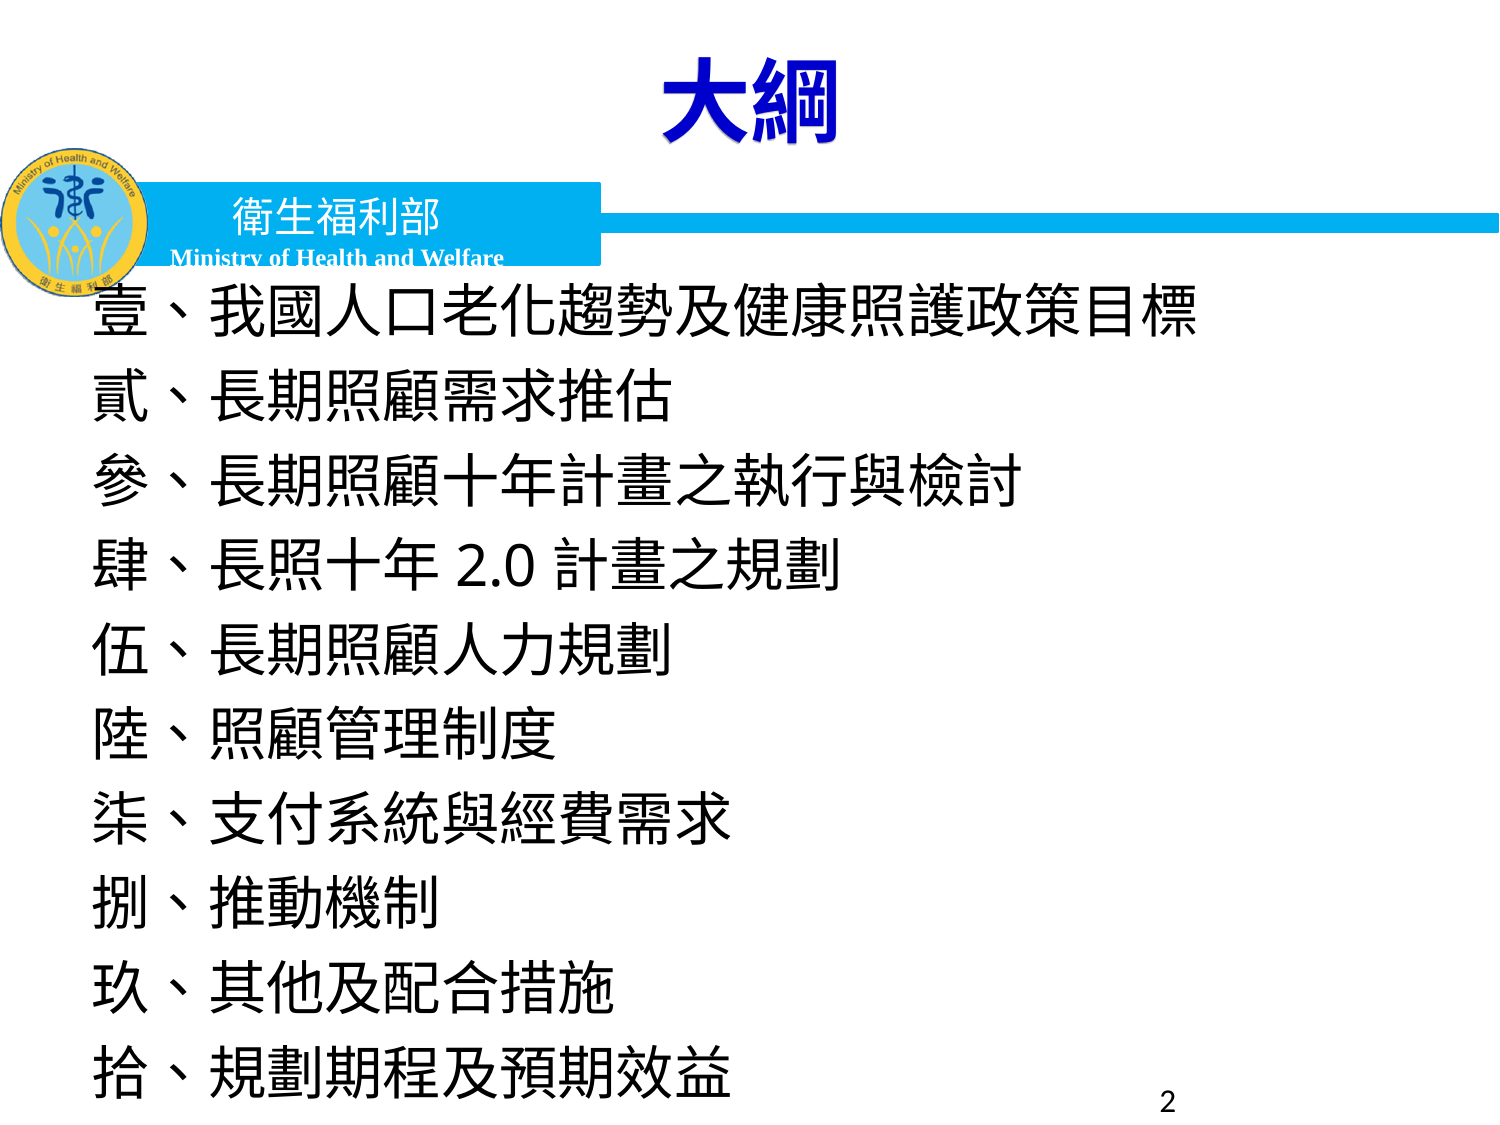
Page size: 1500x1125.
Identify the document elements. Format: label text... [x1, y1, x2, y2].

text_box 2 [1144, 1069, 1495, 1125]
text_box 壹、我國人口老化趨勢及健康照護政策目標 貳、長期照顧需求推估 參、長期照顧十年計畫之執行與檢討 肆、長照十年2.0計畫之規劃 伍、長期照顧人力規劃 陸、照顧管理制度 柒、支付系統與經費需求 捌、推動機制 玖、其他及配合措施 拾、規劃期程及預期效益 [76, 267, 1427, 1010]
title 大綱 [75, 4, 1426, 193]
